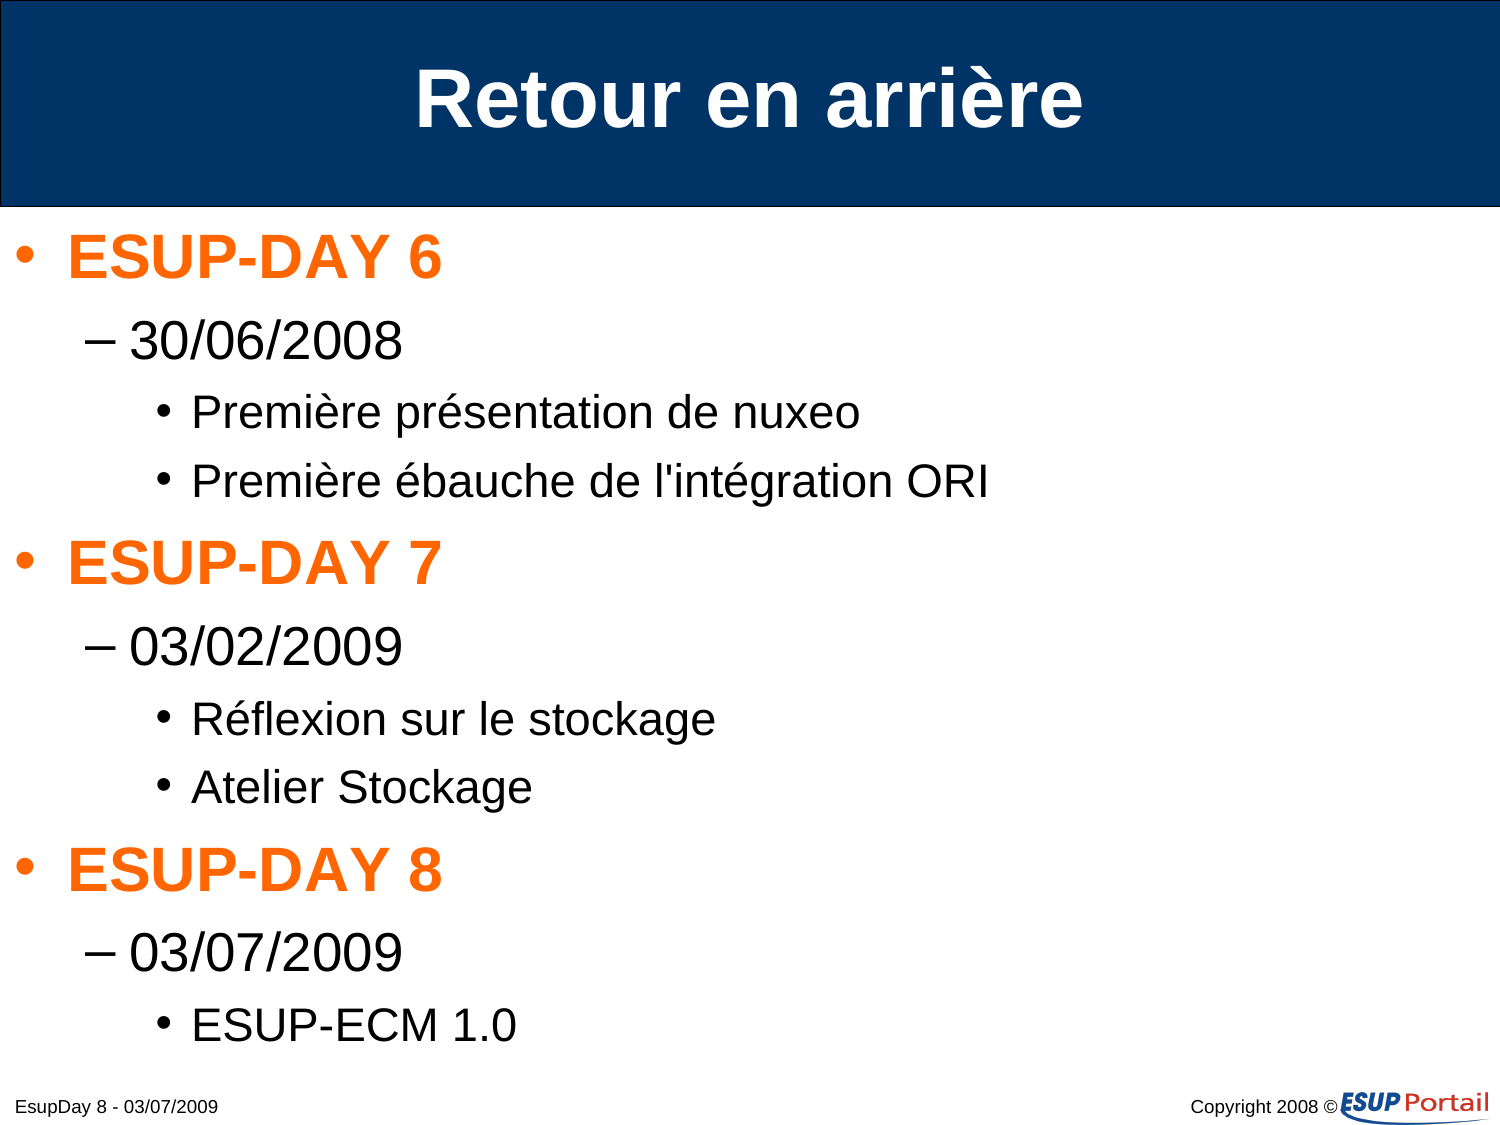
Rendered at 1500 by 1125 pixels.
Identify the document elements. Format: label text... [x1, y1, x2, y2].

picture [1340, 1092, 1489, 1125]
title Retour en arrière [0, 0, 1500, 208]
list ESUP-DAY 6 30/06/2008 Première présentation de nuxeo Première ébauche de l'intégration ORI ESUP-DAY 7 03/02/2009 Réflexion sur le stockage Atelier Stockage ESUP-DAY 8 03/07/2009 ESUP-ECM 1.0 [0, 208, 1500, 1063]
